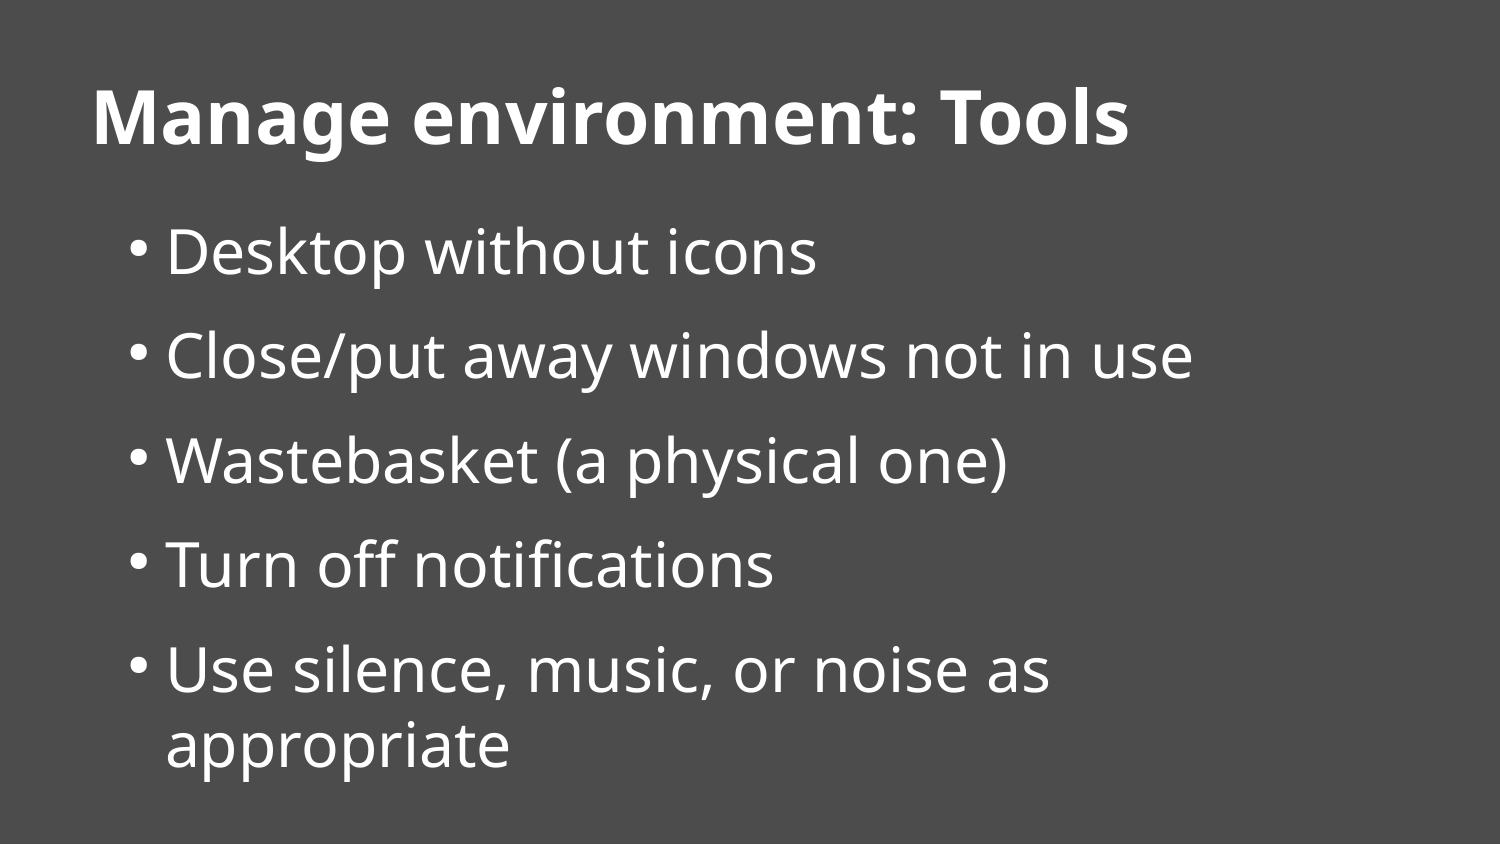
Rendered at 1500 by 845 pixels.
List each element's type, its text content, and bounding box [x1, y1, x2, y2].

title Manage environment: Tools [75, 33, 1425, 175]
list Desktop without icons Close/put away windows not in use Wastebasket (a physical one) Turn off notifications Use silence, music, or noise as appropriate [75, 197, 1425, 809]
